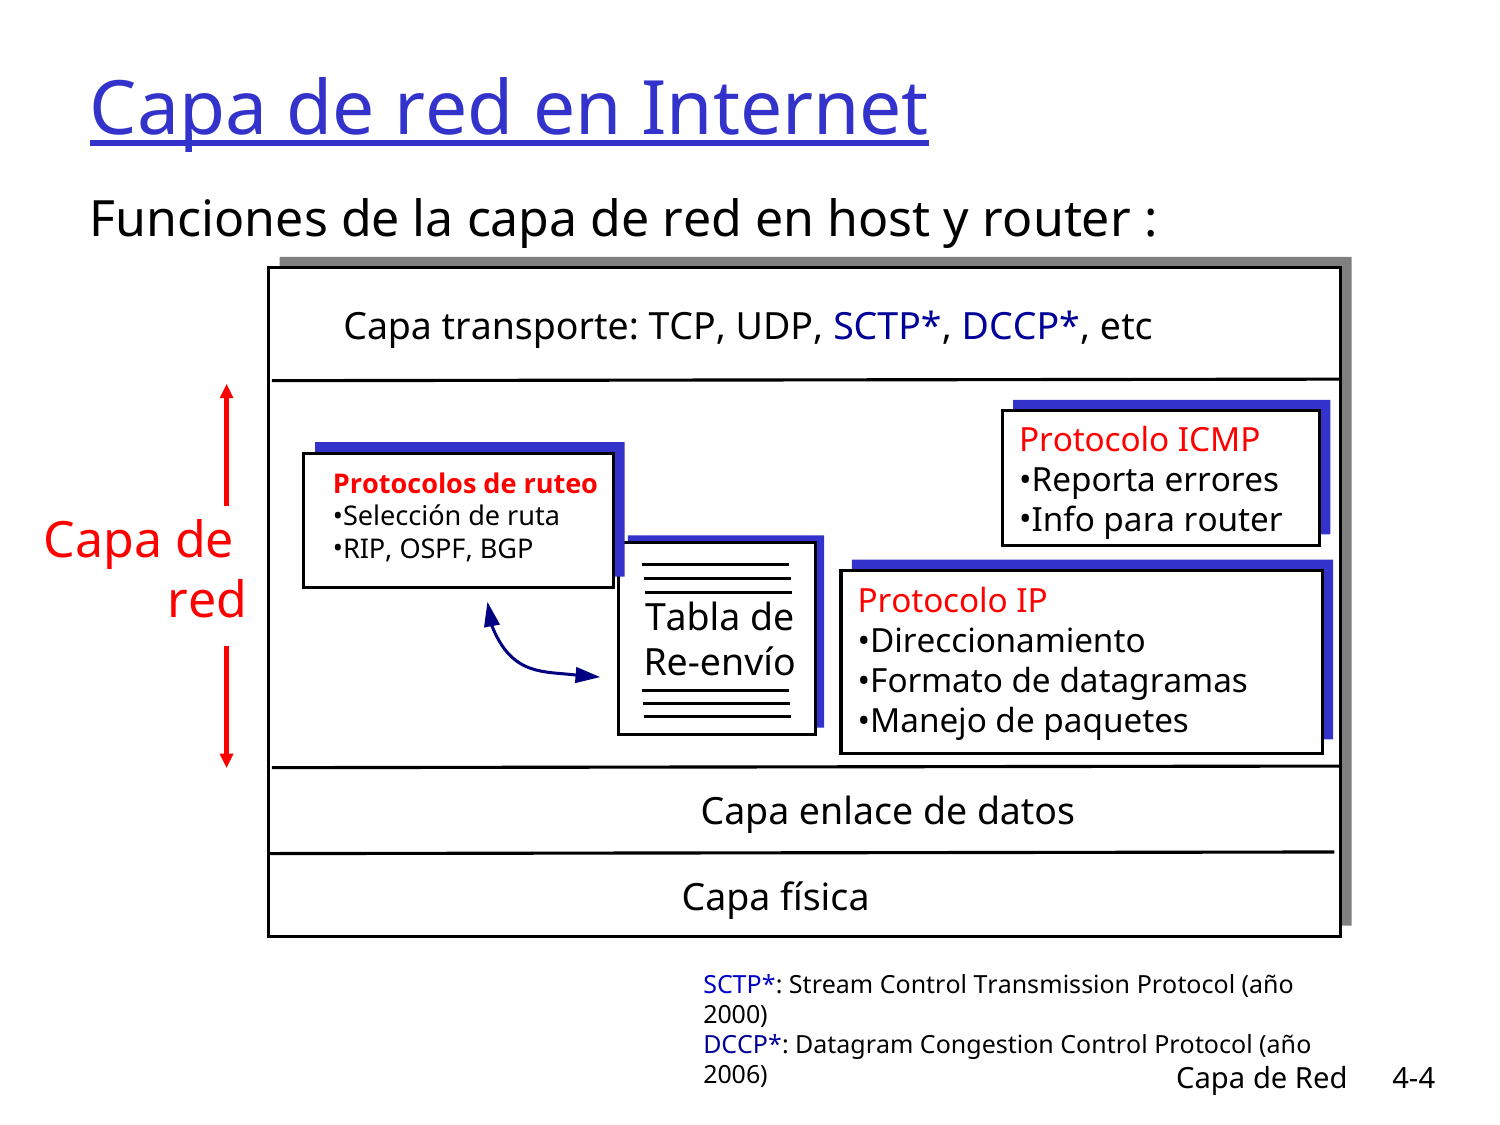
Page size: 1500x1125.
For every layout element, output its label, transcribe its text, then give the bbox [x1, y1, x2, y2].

text_box Capa transporte: TCP, UDP, SCTP*, DCCP*, etc [328, 294, 1168, 355]
text_box [1013, 399, 1331, 546]
text_box [303, 442, 625, 588]
title Capa de red en Internet [75, 15, 1463, 175]
text_box Protocolo ICMP Reporta errores Info para router [1004, 410, 1317, 546]
text_box Protocolos de ruteo Selección de ruta RIP, OSPF, BGP [318, 458, 614, 572]
text_box Capa de red [28, 500, 262, 636]
text_box SCTP*: Stream Control Transmission Protocol (año 2000) DCCP*: Datagram Congestion Control Protocol (año 2006) [688, 961, 1353, 1037]
text_box Capa física [666, 865, 885, 926]
text_box Capa enlace de datos [685, 779, 1091, 840]
text_box Protocolo IP Direccionamiento Formato de datagramas Manejo de paquetes [843, 571, 1264, 747]
text_box [841, 559, 1334, 754]
list Funciones de la capa de red en host y router : [75, 175, 1463, 1009]
